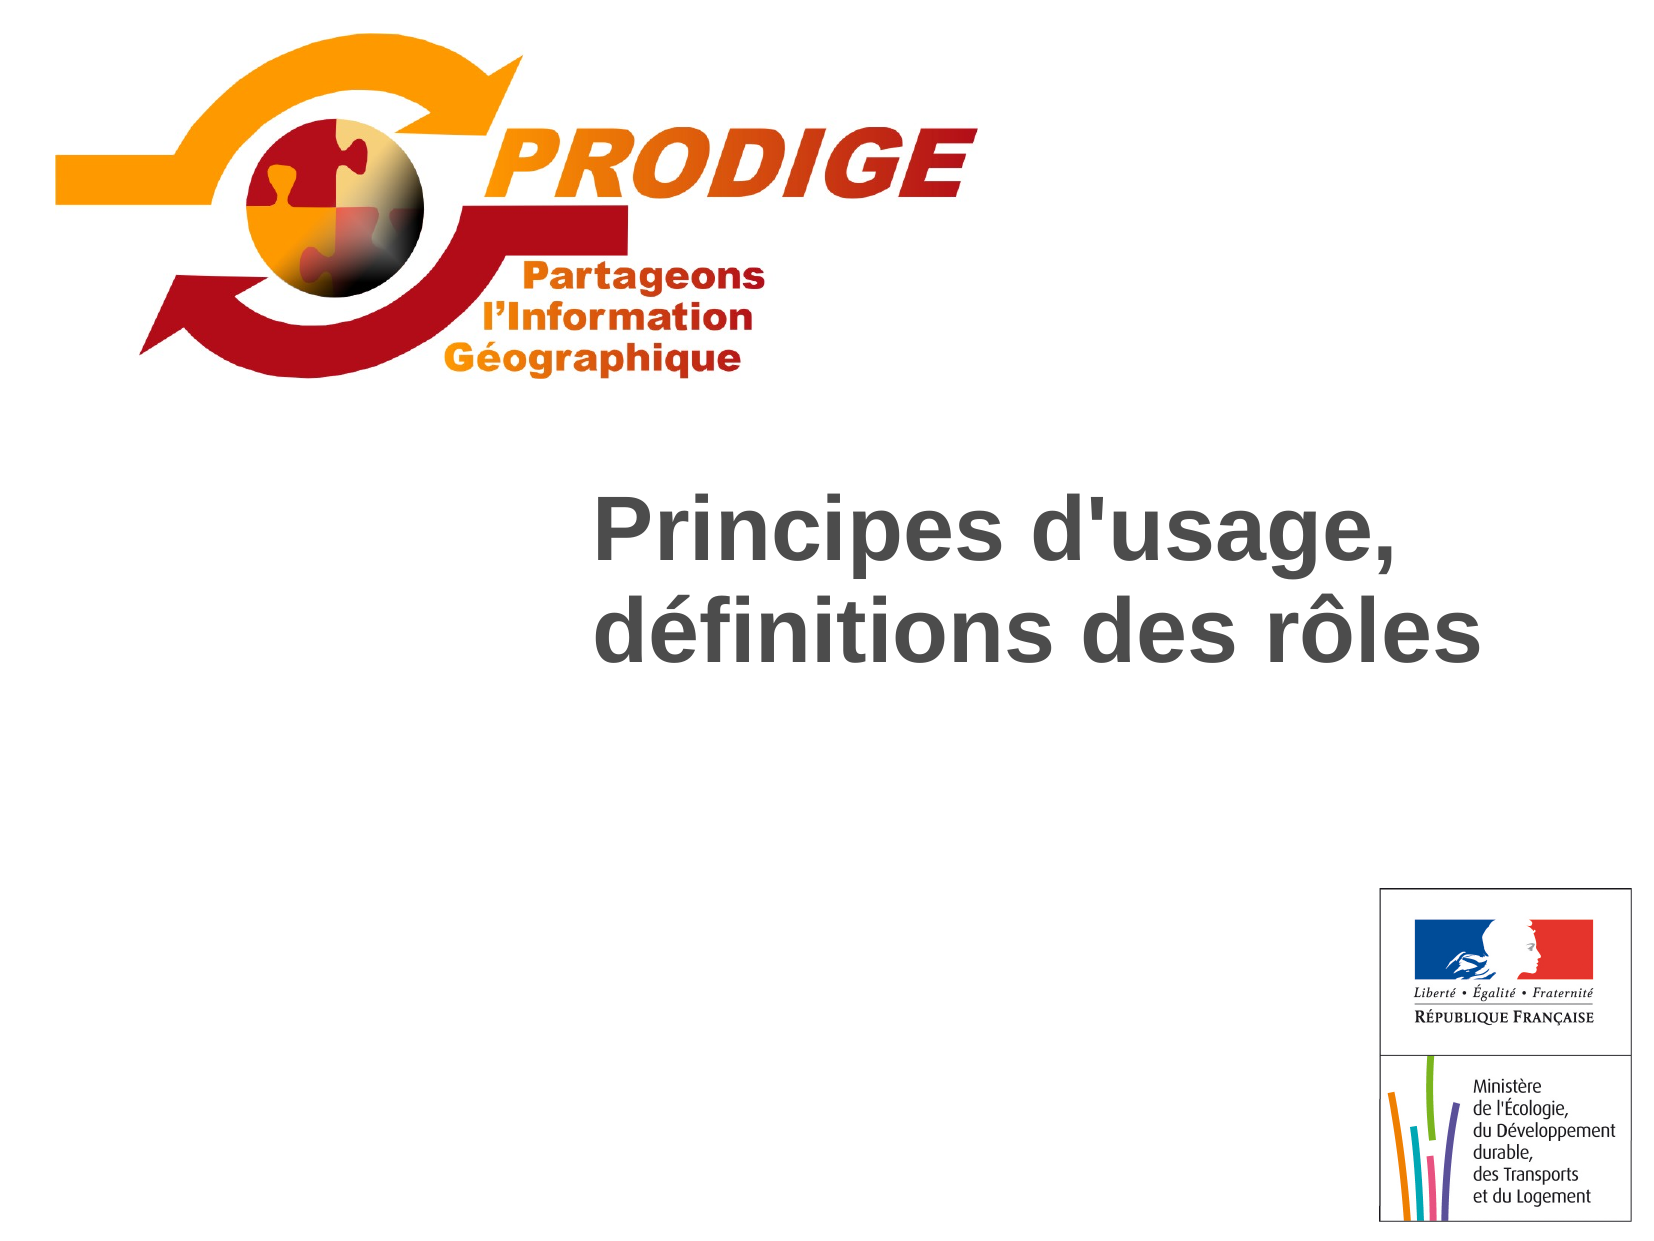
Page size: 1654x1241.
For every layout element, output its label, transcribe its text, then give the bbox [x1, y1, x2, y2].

picture [1379, 888, 1632, 1222]
picture [55, 33, 978, 379]
title Principes d'usage, définitions des rôles [592, 477, 1537, 683]
